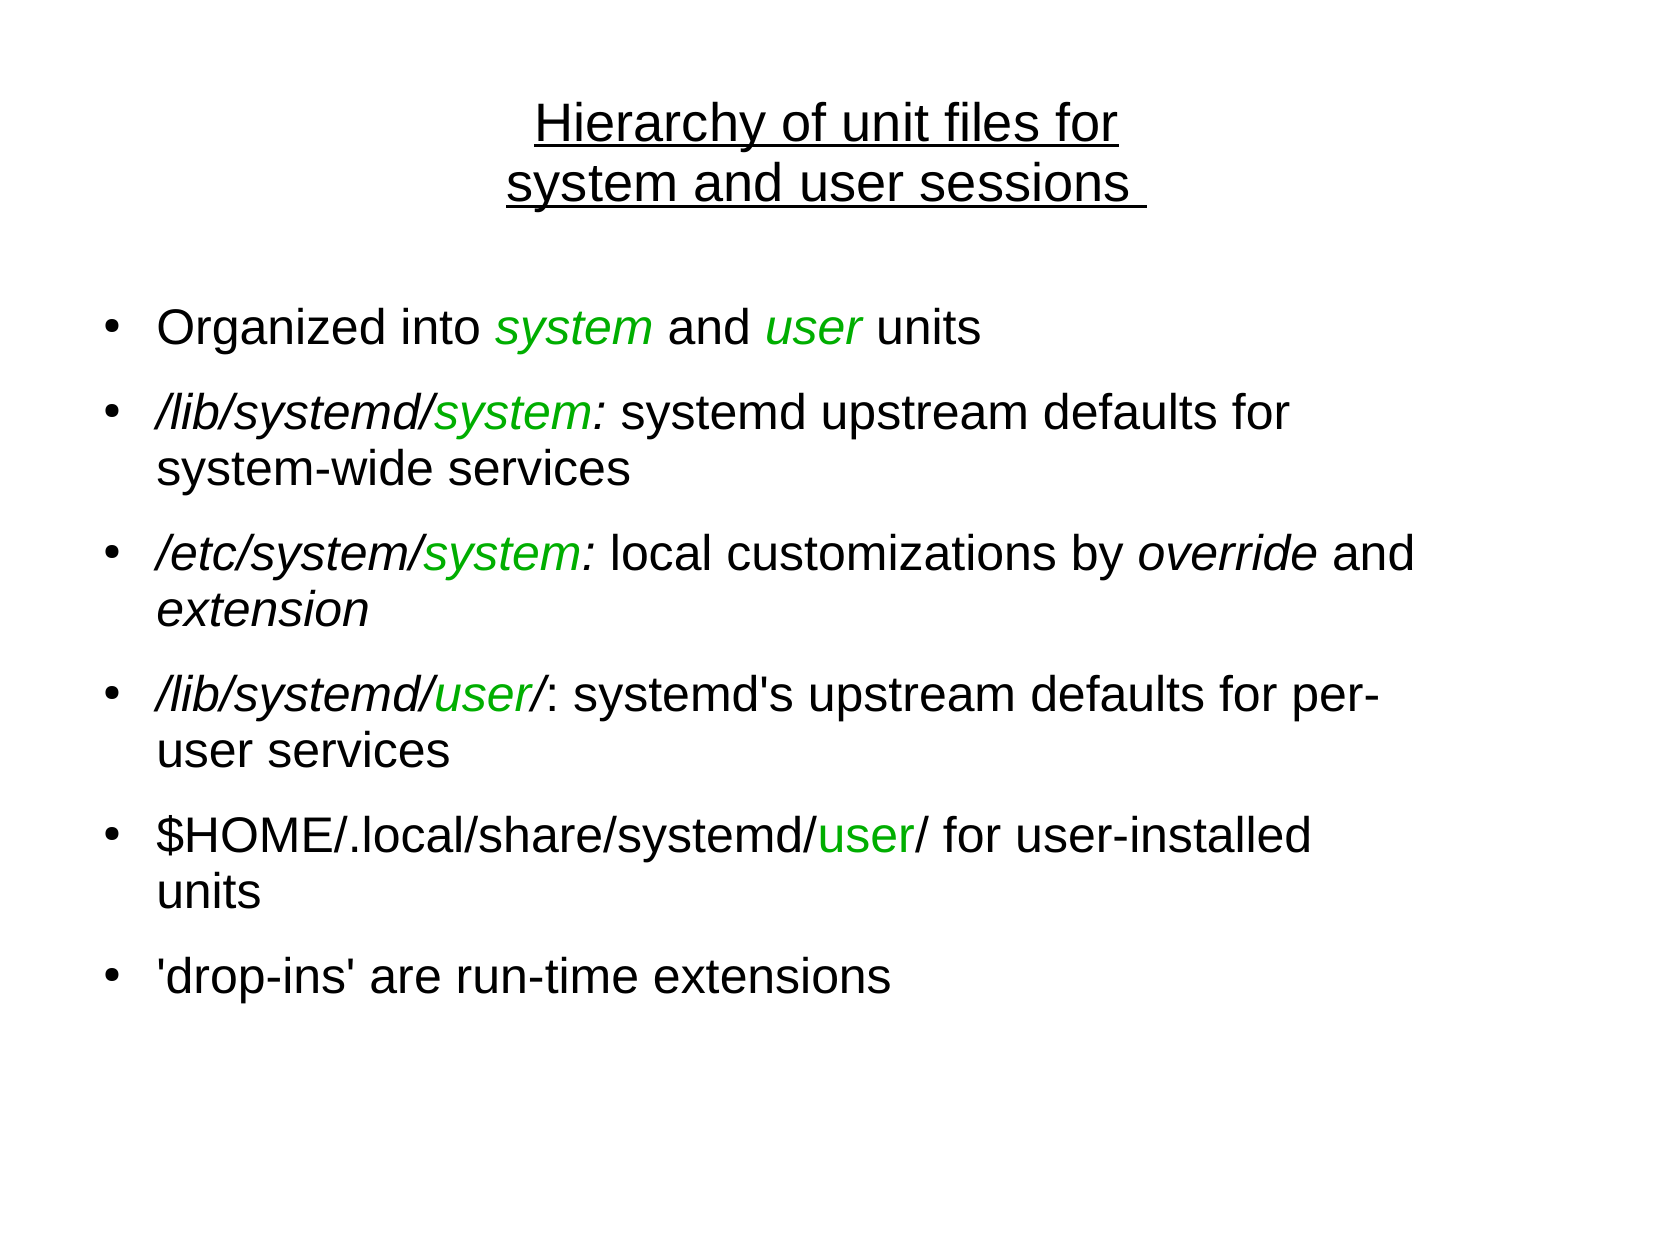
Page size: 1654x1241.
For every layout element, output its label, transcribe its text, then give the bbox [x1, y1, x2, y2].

list Organized into system and user units /lib/systemd/system: systemd upstream defaults for system-wide services /etc/system/system: local customizations by override and extension /lib/systemd/user/: systemd's upstream defaults for per-user services $HOME/.local/share/systemd/user/ for user-installed units 'drop-ins' are run-time extensions [85, 299, 1426, 976]
title Hierarchy of unit files for system and user sessions [82, 49, 1571, 257]
